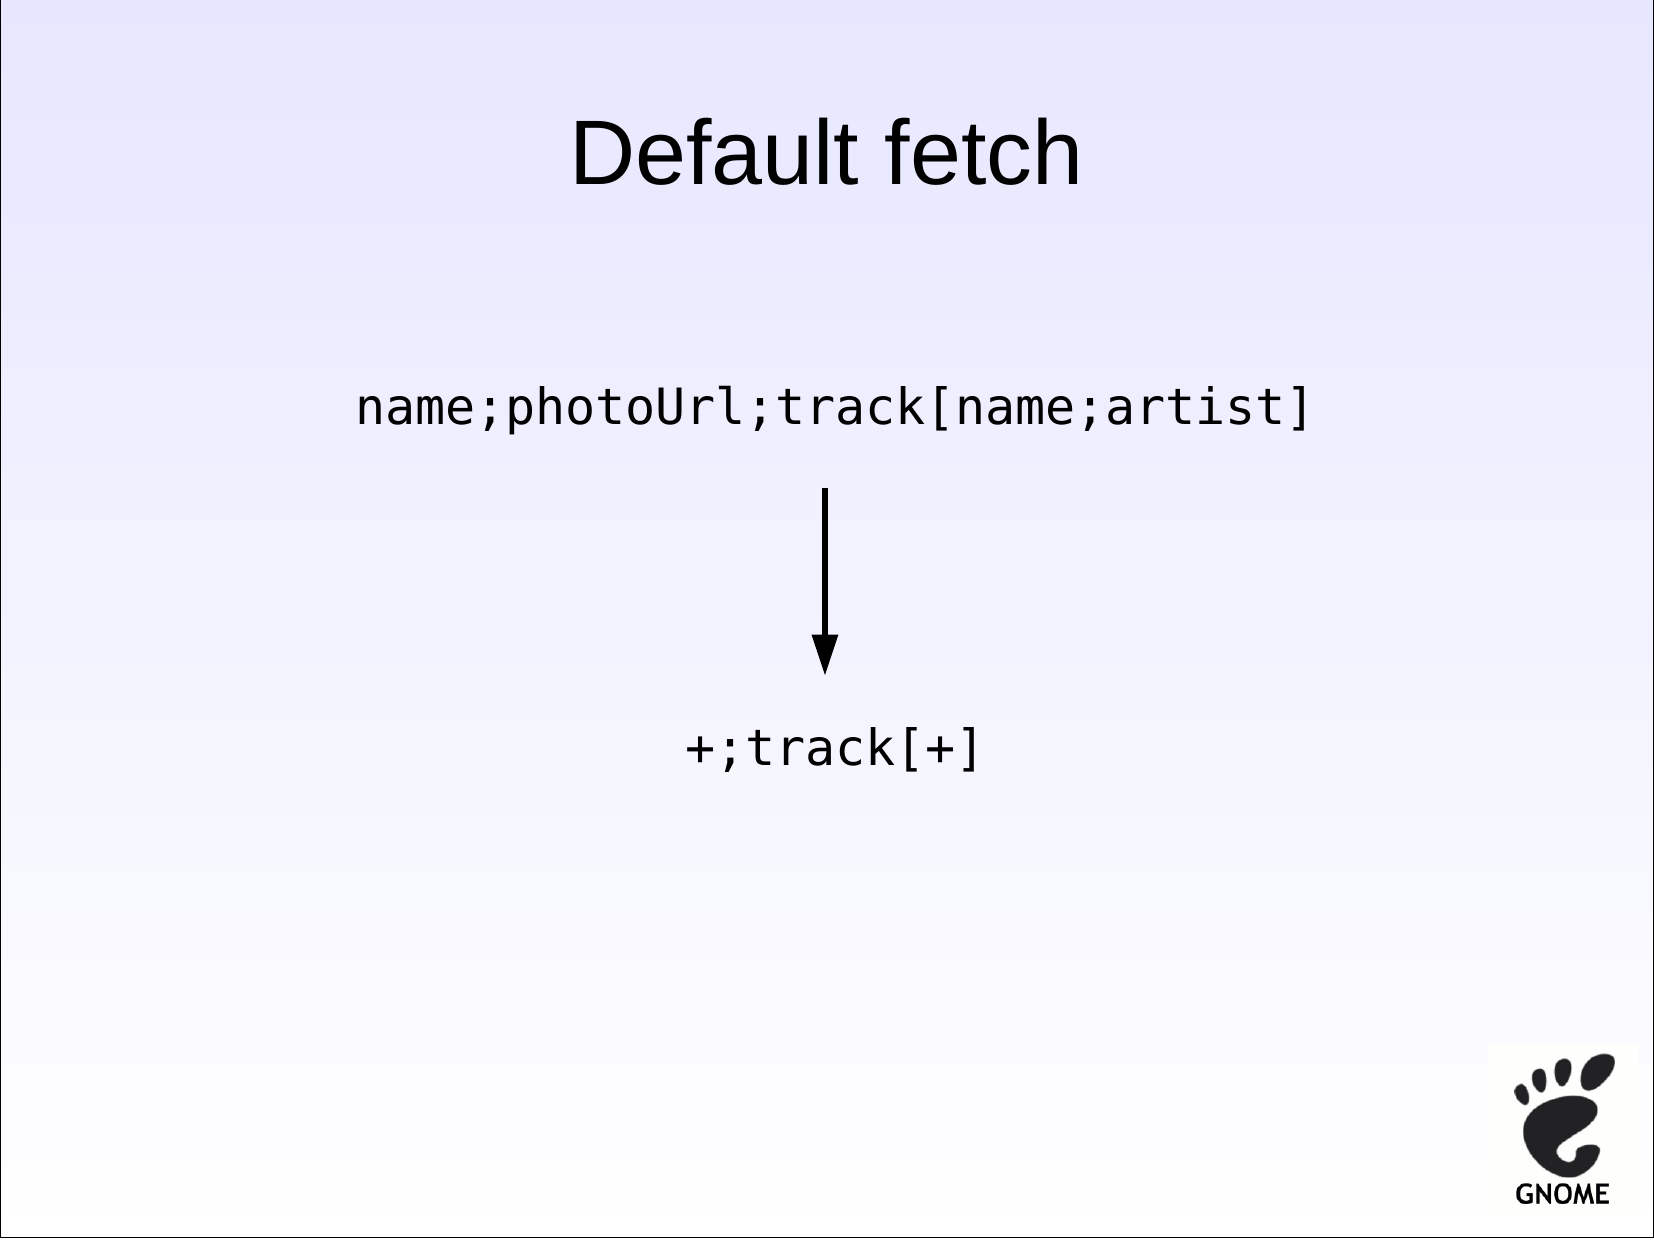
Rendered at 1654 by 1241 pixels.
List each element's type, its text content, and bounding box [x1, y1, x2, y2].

title Default fetch [82, 56, 1571, 250]
list name;photoUrl;track[name;artist] +;track[+] [82, 290, 1571, 1094]
picture [1488, 1044, 1639, 1216]
